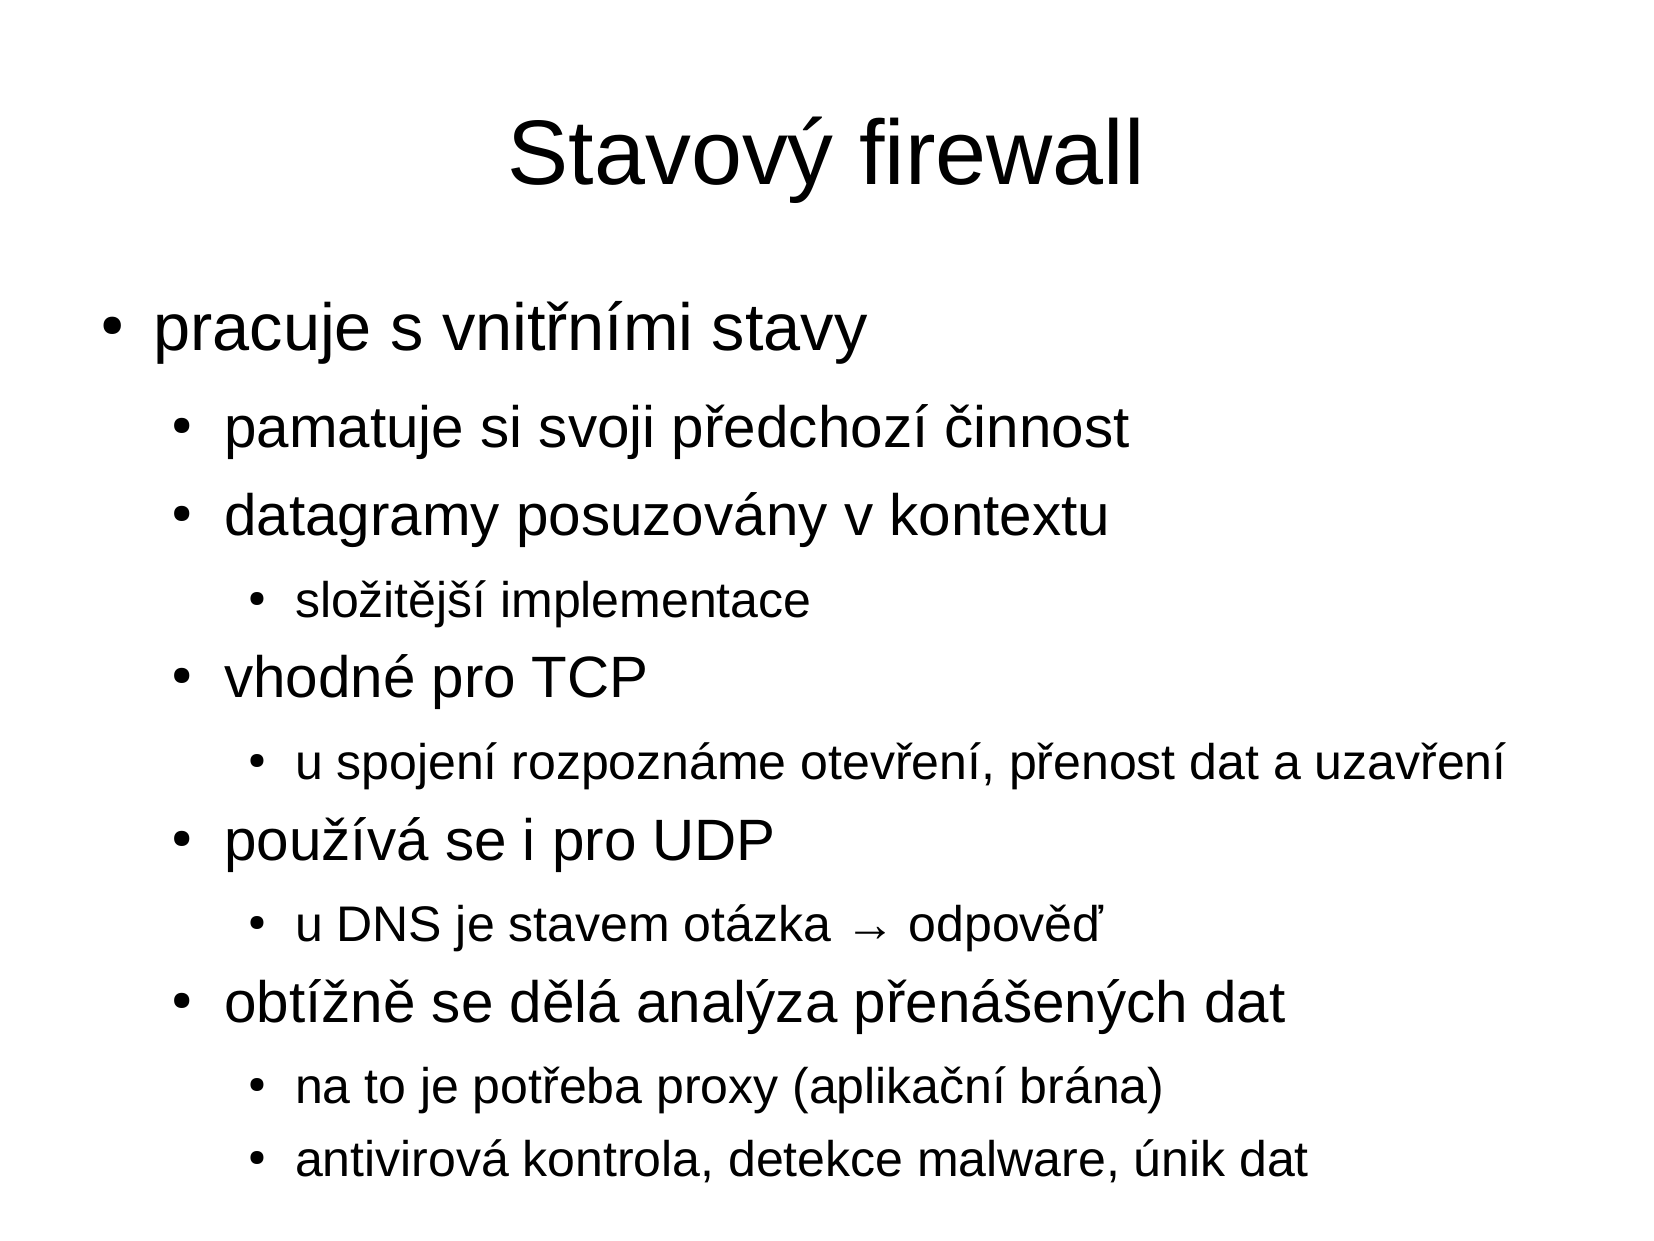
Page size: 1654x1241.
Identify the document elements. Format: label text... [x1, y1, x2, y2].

title Stavový firewall [82, 56, 1571, 250]
list pracuje s vnitřními stavy pamatuje si svoji předchozí činnost datagramy posuzovány v kontextu složitější implementace vhodné pro TCP u spojení rozpoznáme otevření, přenost dat a uzavření používá se i pro UDP u DNS je stavem otázka → odpověď obtížně se dělá analýza přenášených dat na to je potřeba proxy (aplikační brána) antivirová kontrola, detekce malware, únik dat [82, 290, 1571, 1188]
